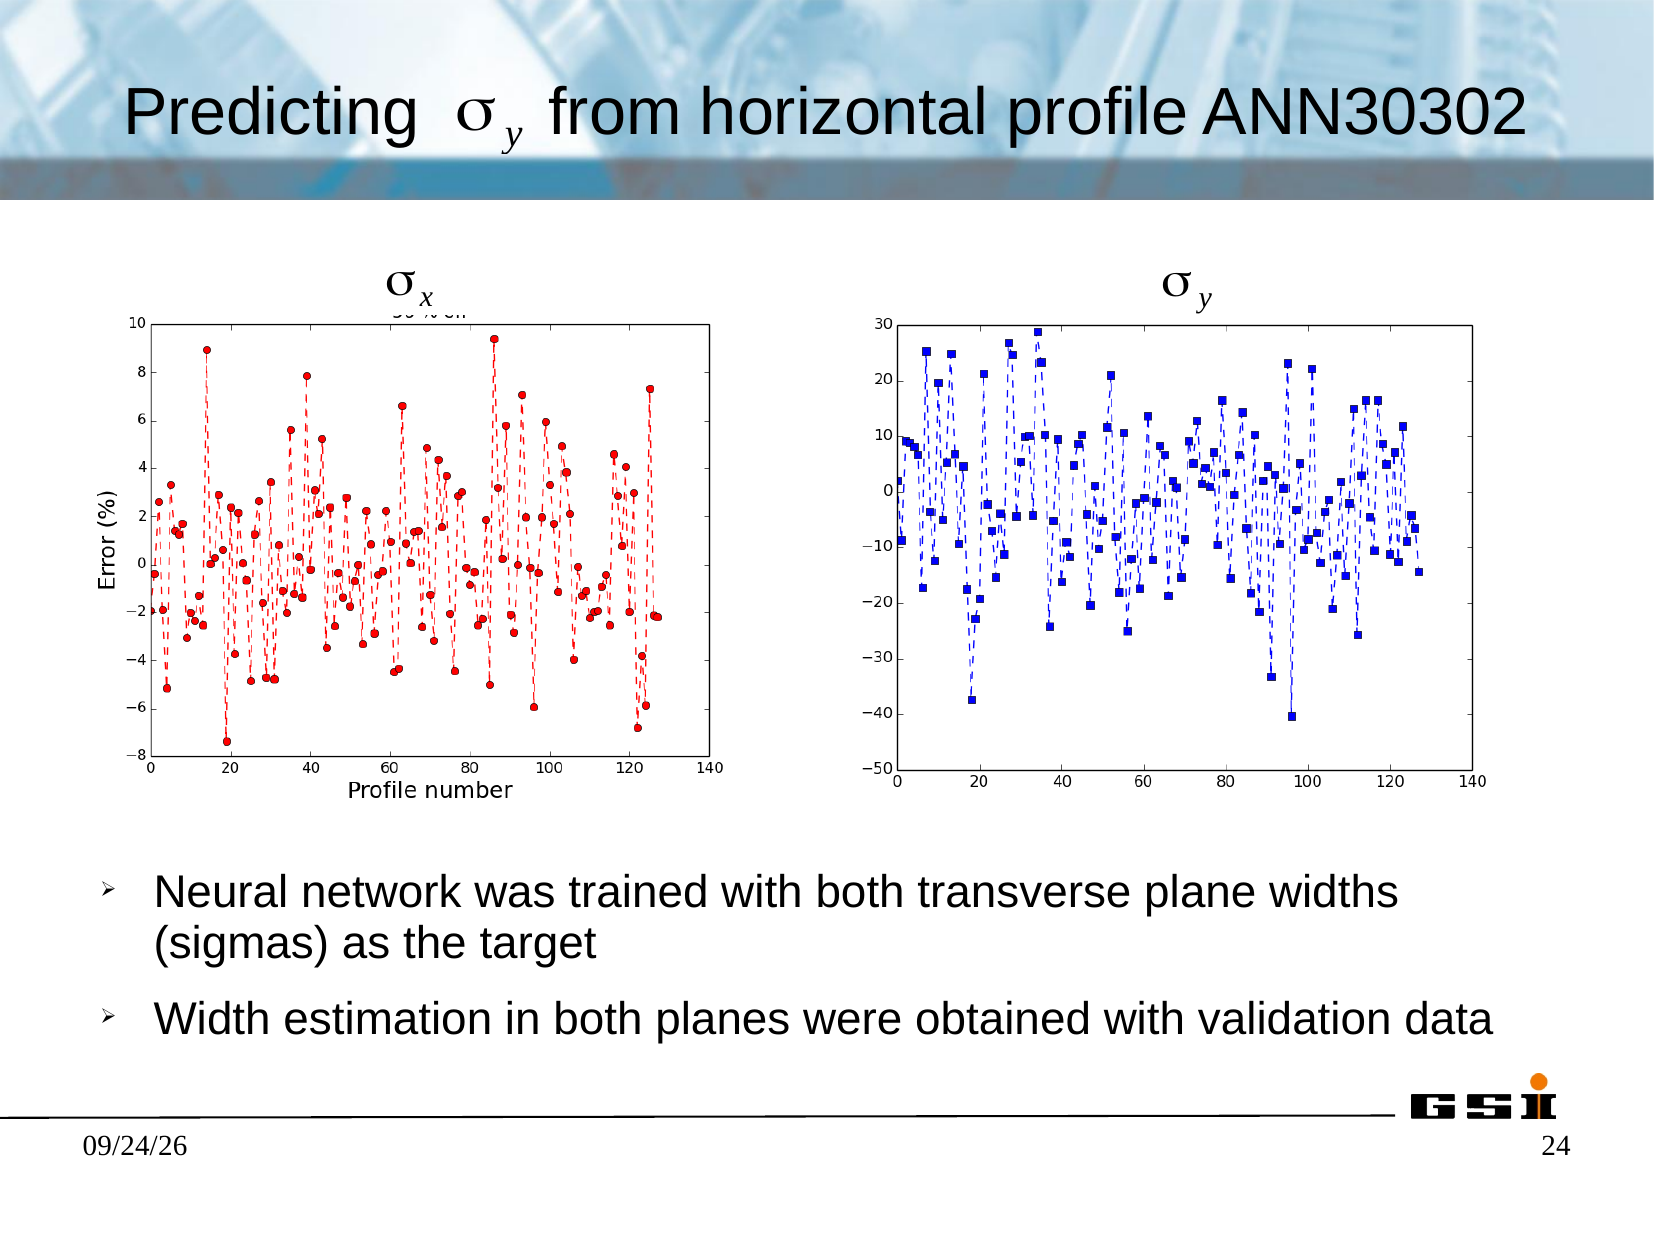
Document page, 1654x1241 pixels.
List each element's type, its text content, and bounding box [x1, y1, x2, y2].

picture [60, 315, 781, 811]
chart [448, 94, 530, 154]
picture [804, 269, 1546, 826]
title Predicting from horizontal profile ANN30302 [82, 8, 1571, 216]
picture [1411, 1073, 1556, 1119]
chart [1154, 270, 1219, 315]
picture [0, 0, 1654, 200]
list Neural network was trained with both transverse plane widths (sigmas) as the target Width estimation in both planes were obtained with validation data [82, 865, 1571, 1051]
chart [379, 268, 441, 314]
